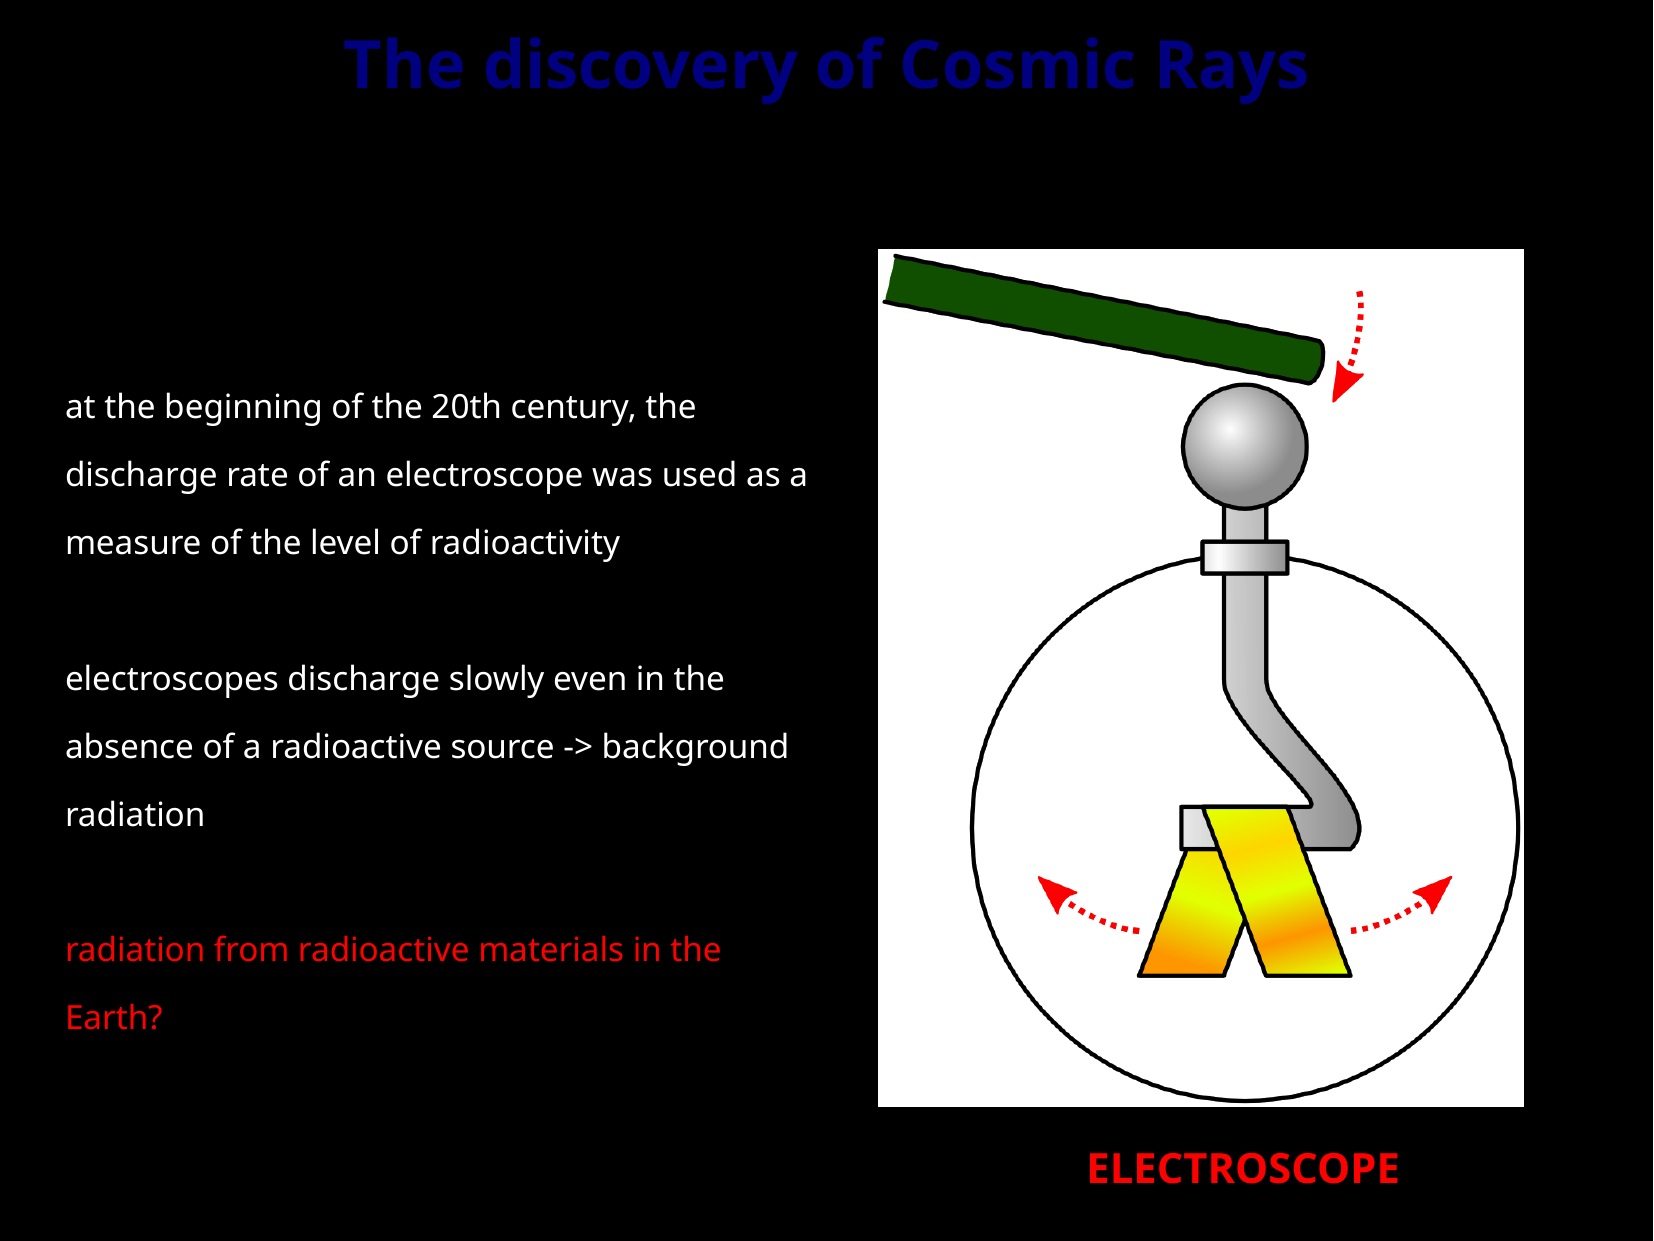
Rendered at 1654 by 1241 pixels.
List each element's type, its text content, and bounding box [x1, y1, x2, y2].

text_box at the beginning of the 20th century, the discharge rate of an electroscope was used as a measure of the level of radioactivity electroscopes discharge slowly even in the absence of a radioactive source -> background radiation radiation from radioactive materials in the Earth? [64, 292, 814, 1107]
picture [878, 249, 1524, 1107]
text_box The discovery of Cosmic Rays [1, 0, 1653, 127]
text_box ELECTROSCOPE [892, 1130, 1595, 1205]
